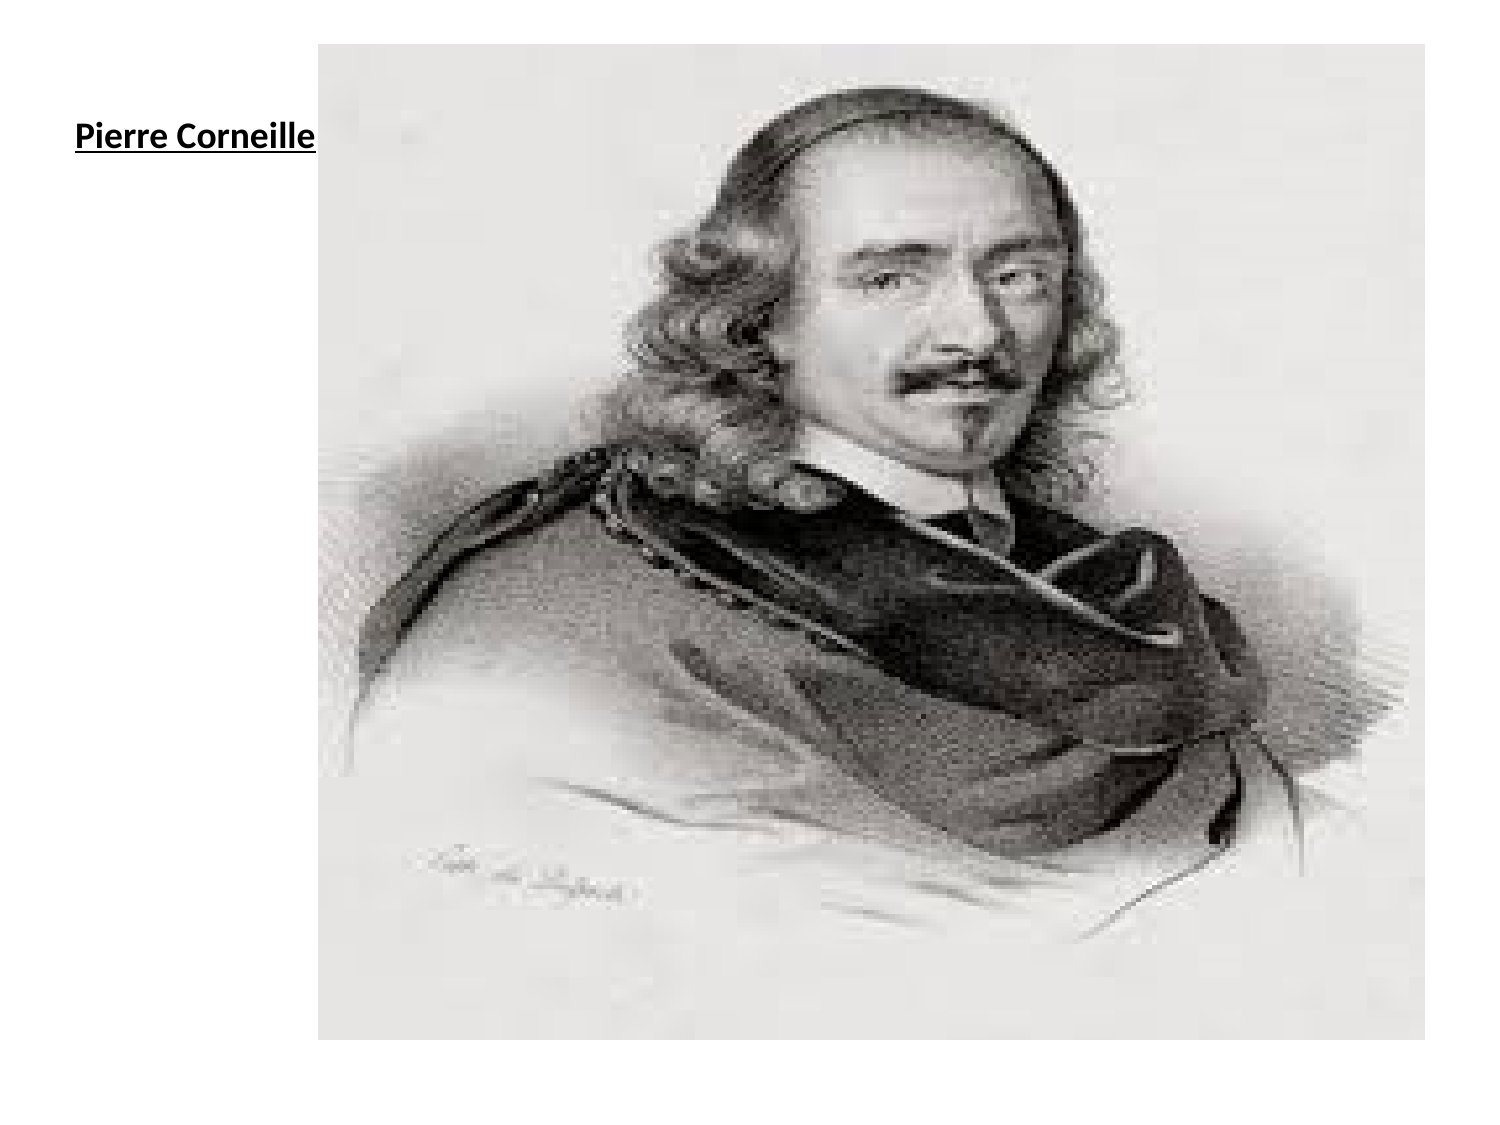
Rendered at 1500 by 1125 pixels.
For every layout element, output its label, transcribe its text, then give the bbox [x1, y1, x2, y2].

picture [318, 44, 1425, 1040]
title Pierre Corneille [75, 44, 318, 233]
